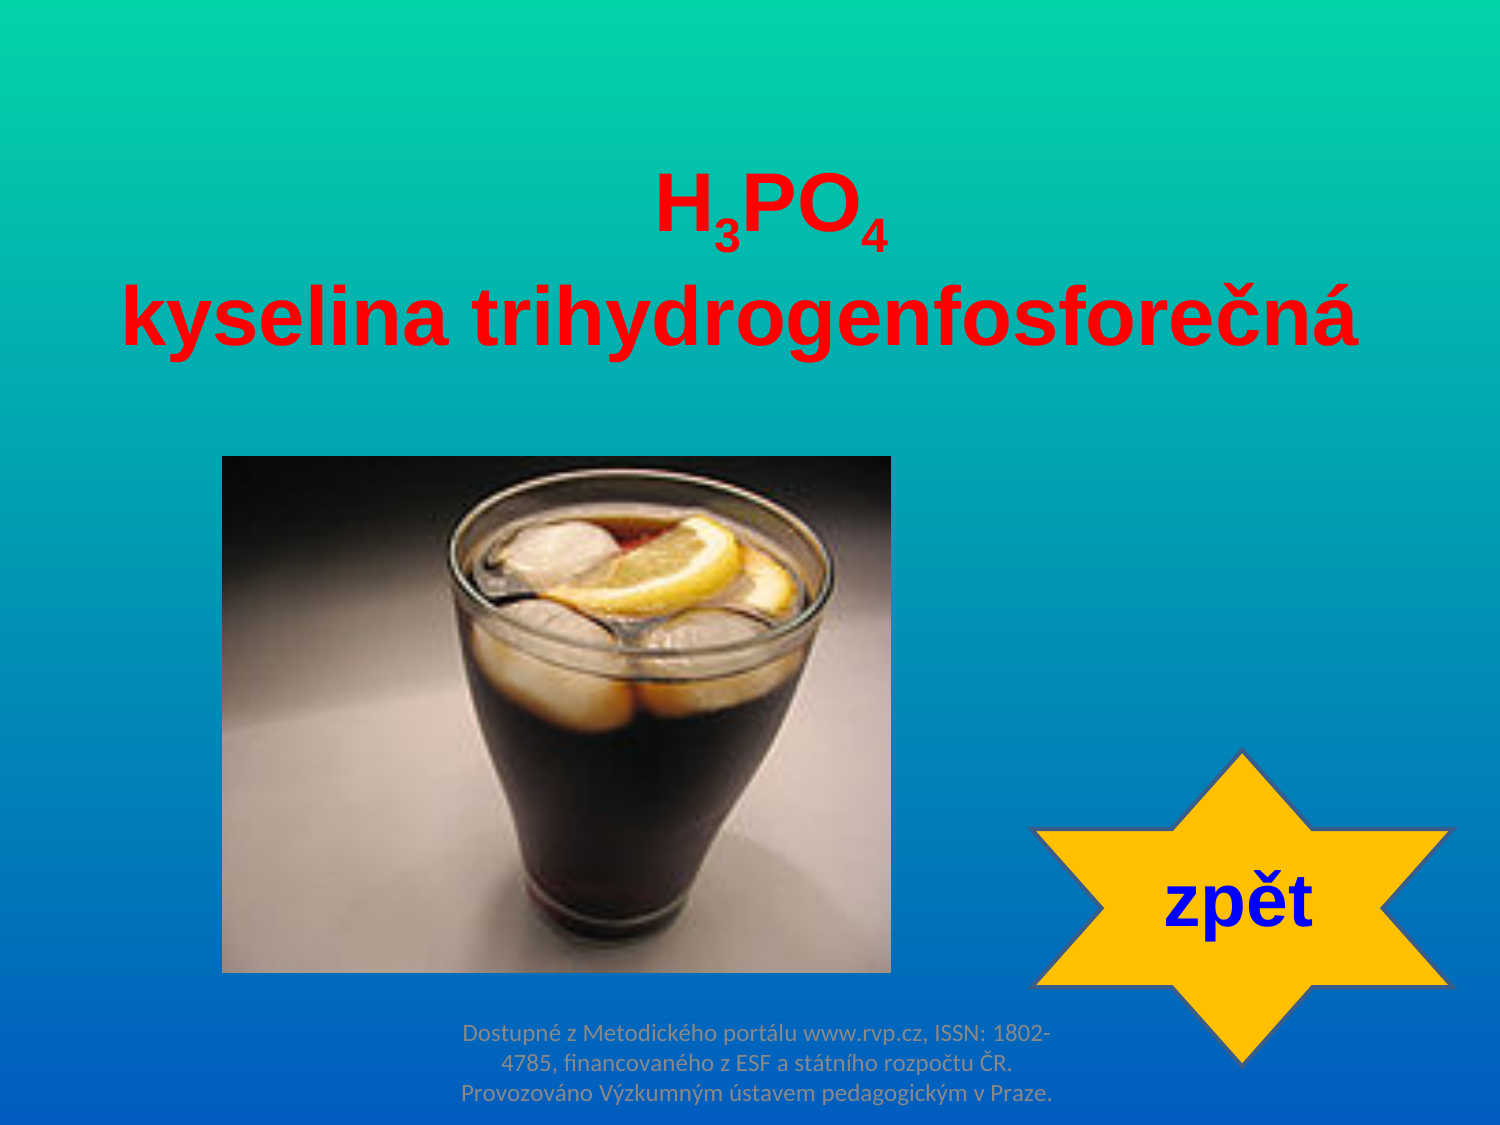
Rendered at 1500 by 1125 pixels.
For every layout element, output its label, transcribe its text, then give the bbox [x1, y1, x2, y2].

text_box Dostupné z Metodického portálu www.rvp.cz, ISSN: 1802-4785, financovaného z ESF a státního rozpočtu ČR. Provozováno Výzkumným ústavem pedagogickým v Praze. [445, 1031, 1070, 1092]
text_box H3PO4 kyselina trihydrogenfosforečná [105, 140, 1407, 370]
text_box [1031, 750, 1454, 1067]
picture [0, 456, 1500, 973]
text_box zpět [1148, 843, 1348, 950]
